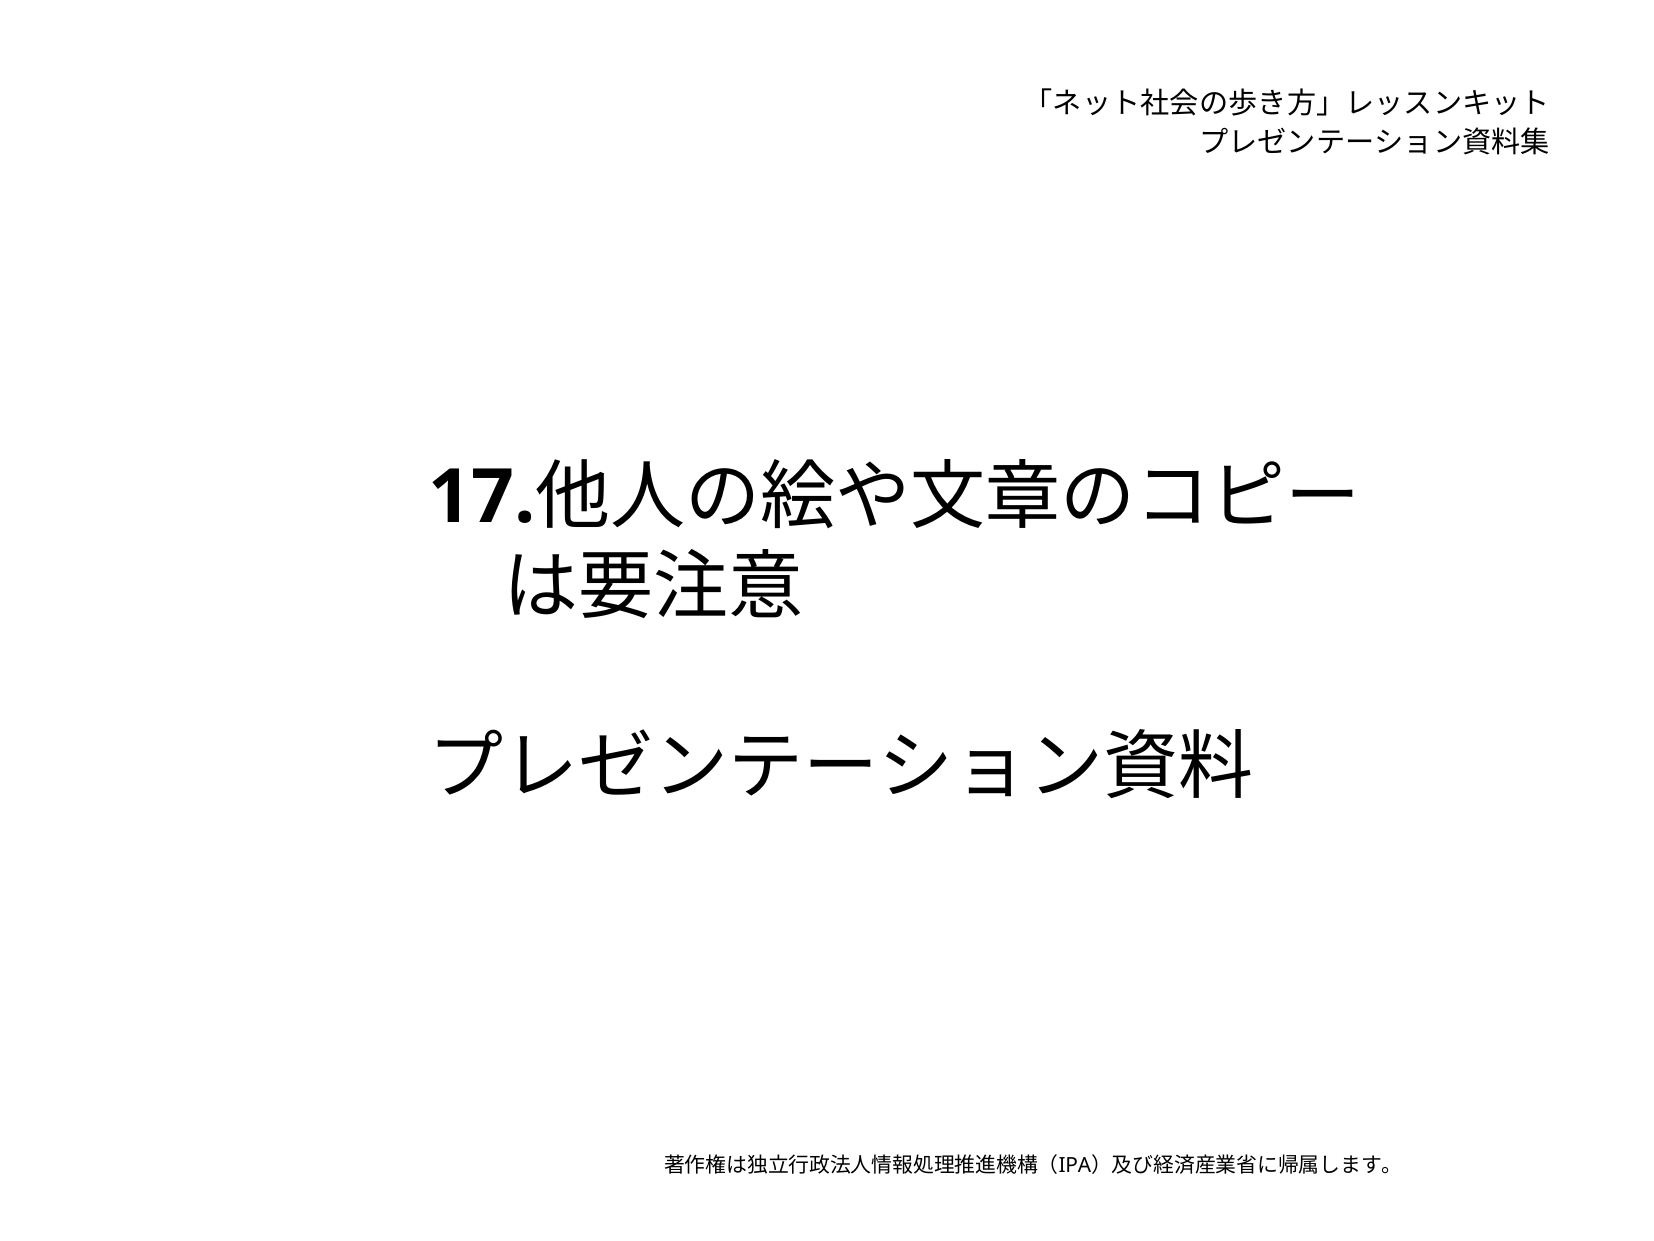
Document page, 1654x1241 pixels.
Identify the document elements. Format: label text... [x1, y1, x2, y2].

text_box 著作権は独立行政法人情報処理推進機構（IPA）及び経済産業省に帰属します。 [649, 1145, 1536, 1186]
text_box 「ネット社会の歩き方」レッスンキット プレゼンテーション資料集 [1003, 74, 1566, 169]
text_box 17.他人の絵や文章のコピー は要注意 プレゼンテーション資料 [413, 442, 1418, 819]
